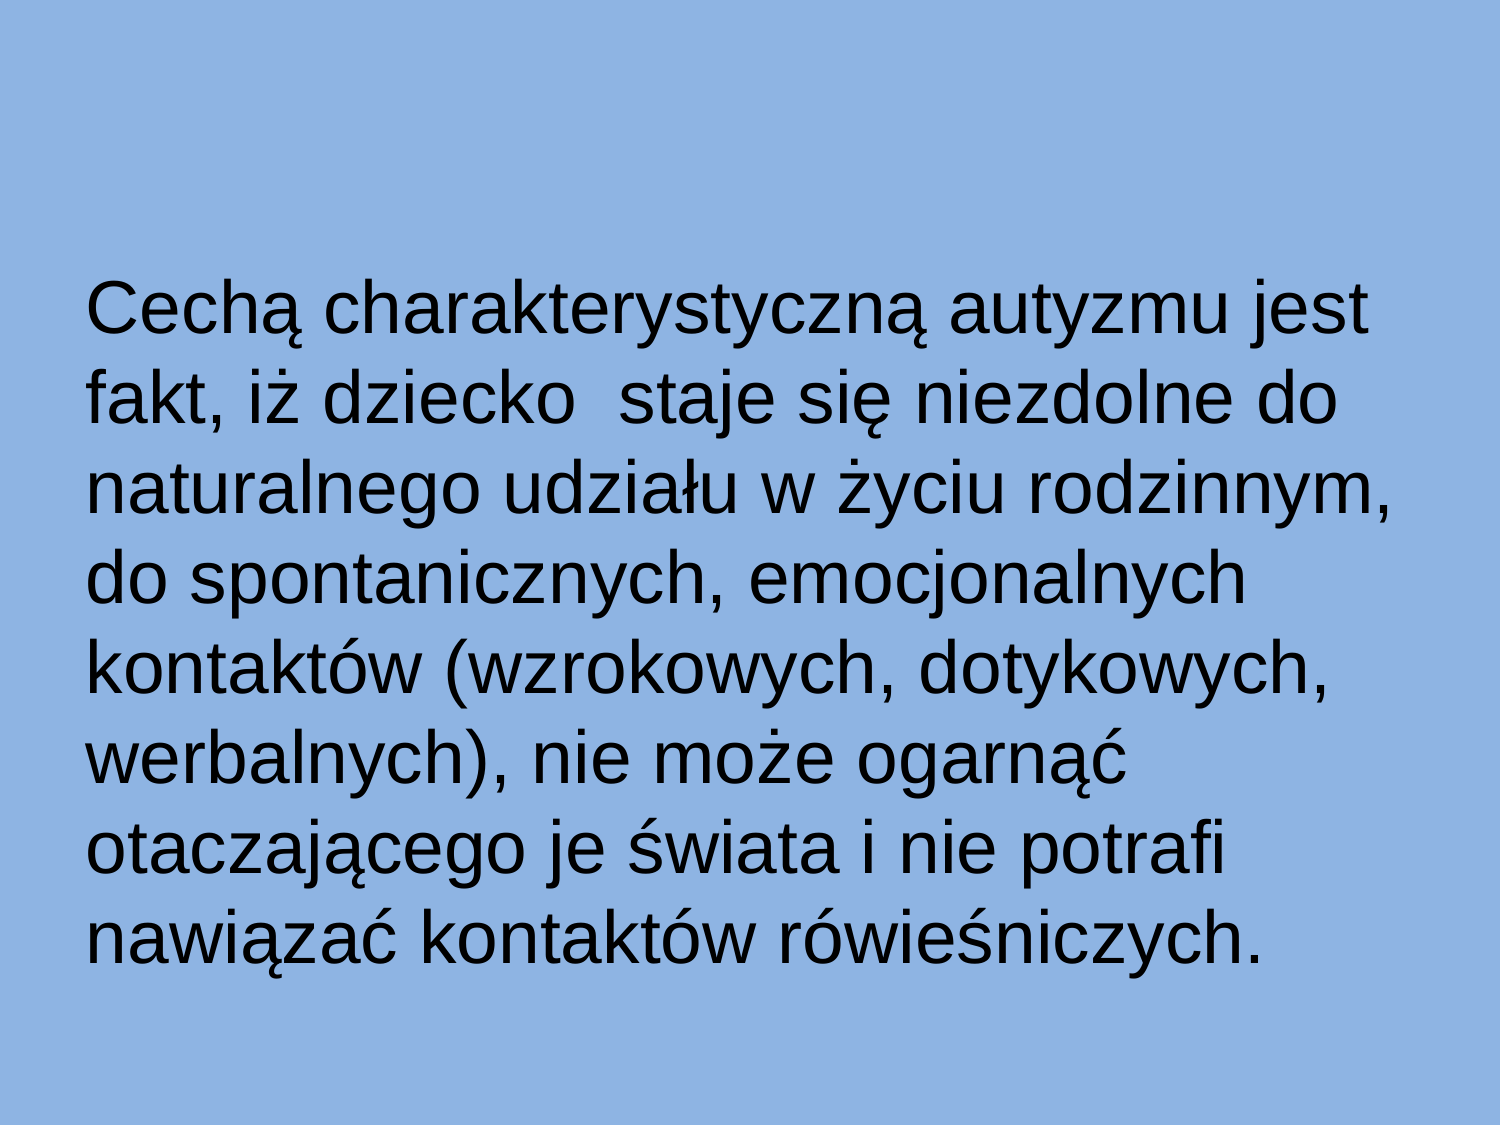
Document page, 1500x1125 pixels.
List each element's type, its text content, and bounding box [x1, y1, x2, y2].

text_box Cechą charakterystyczną autyzmu jest fakt, iż dziecko staje się niezdolne do naturalnego udziału w życiu rodzinnym, do spontanicznych, emocjonalnych kontaktów (wzrokowych, dotykowych, werbalnych), nie może ogarnąć otaczającego je świata i nie potrafi nawiązać kontaktów rówieśniczych. [70, 70, 1453, 986]
